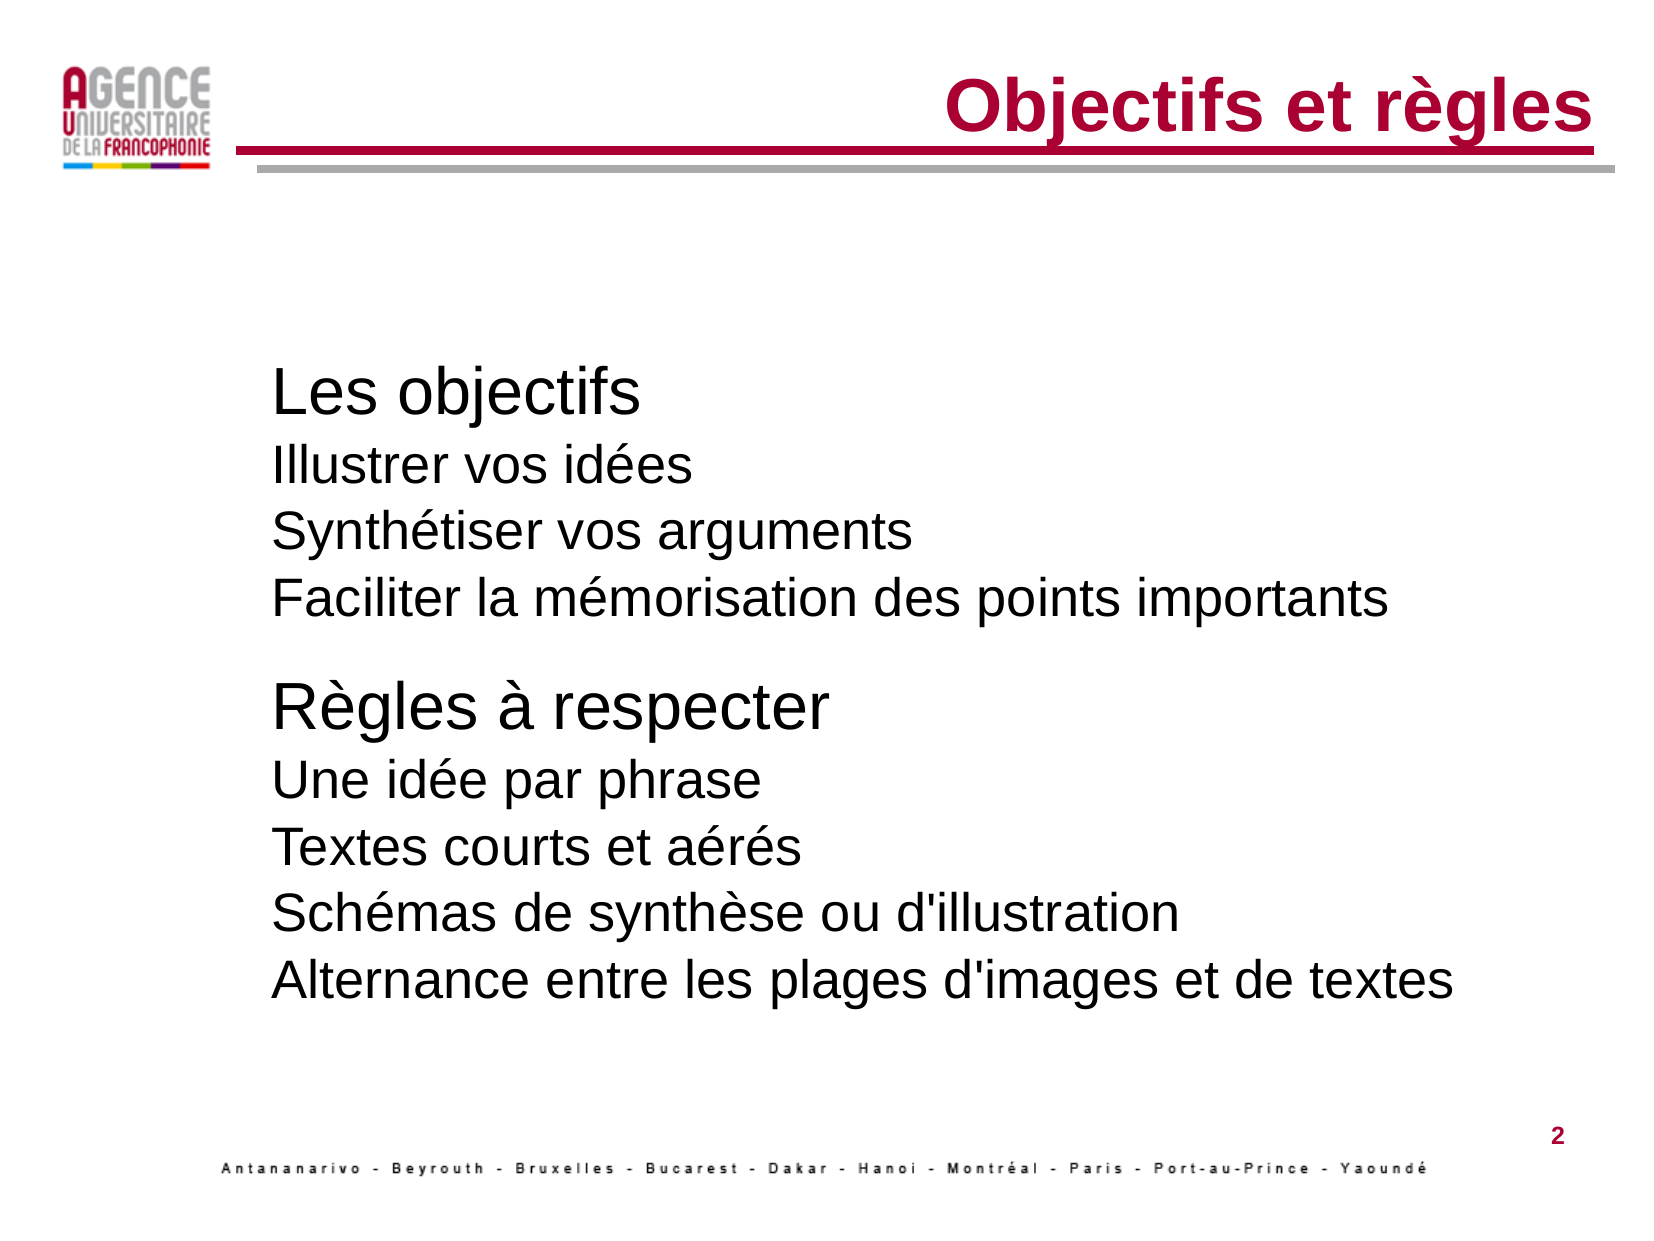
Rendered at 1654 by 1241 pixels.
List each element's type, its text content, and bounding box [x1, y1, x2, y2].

title Objectifs et règles [236, 59, 1595, 151]
subtitle Les objectifs Illustrer vos idées Synthétiser vos arguments Faciliter la mémorisation des points importants Règles à respecter Une idée par phrase Textes courts et aérés Schémas de synthèse ou d'illustration Alternance entre les plages d'images et de textes [236, 241, 1595, 1123]
picture [29, 29, 1625, 1241]
